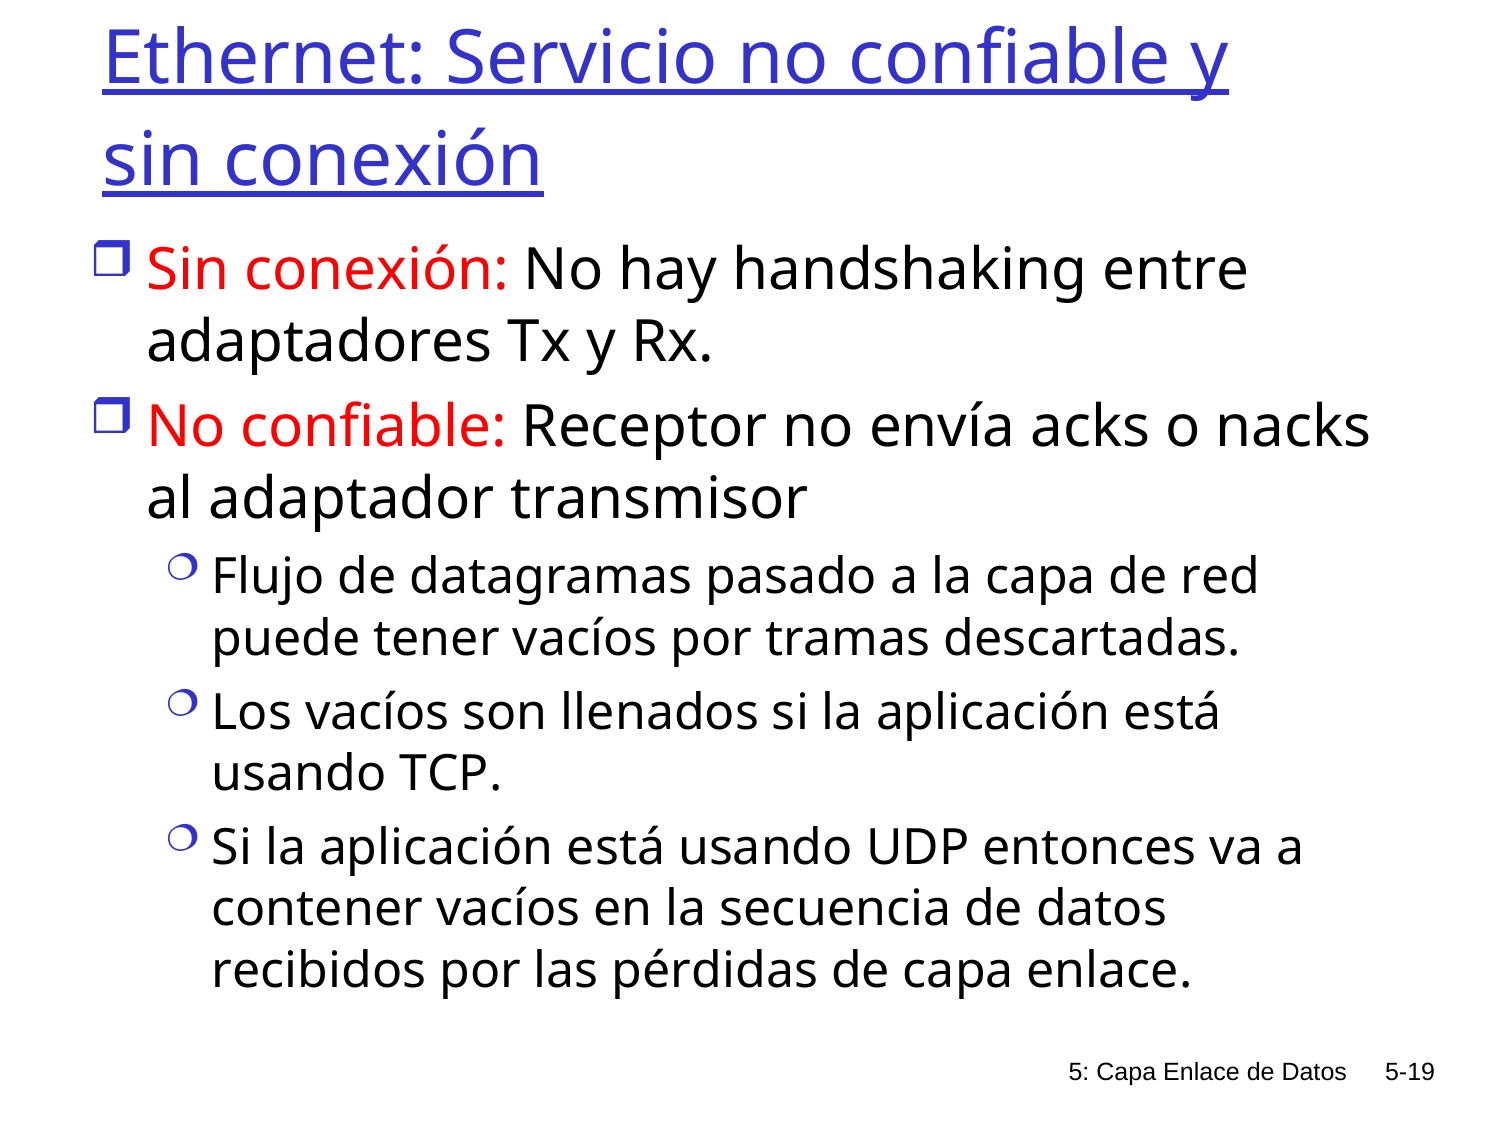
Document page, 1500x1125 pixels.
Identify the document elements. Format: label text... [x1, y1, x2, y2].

title Ethernet: Servicio no confiable y sin conexión [87, 15, 1363, 196]
list Sin conexión: No hay handshaking entre adaptadores Tx y Rx. No confiable: Receptor no envía acks o nacks al adaptador transmisor Flujo de datagramas pasado a la capa de red puede tener vacíos por tramas descartadas. Los vacíos son llenados si la aplicación está usando TCP. Si la aplicación está usando UDP entonces va a contener vacíos en la secuencia de datos recibidos por las pérdidas de capa enlace. [75, 224, 1388, 1013]
